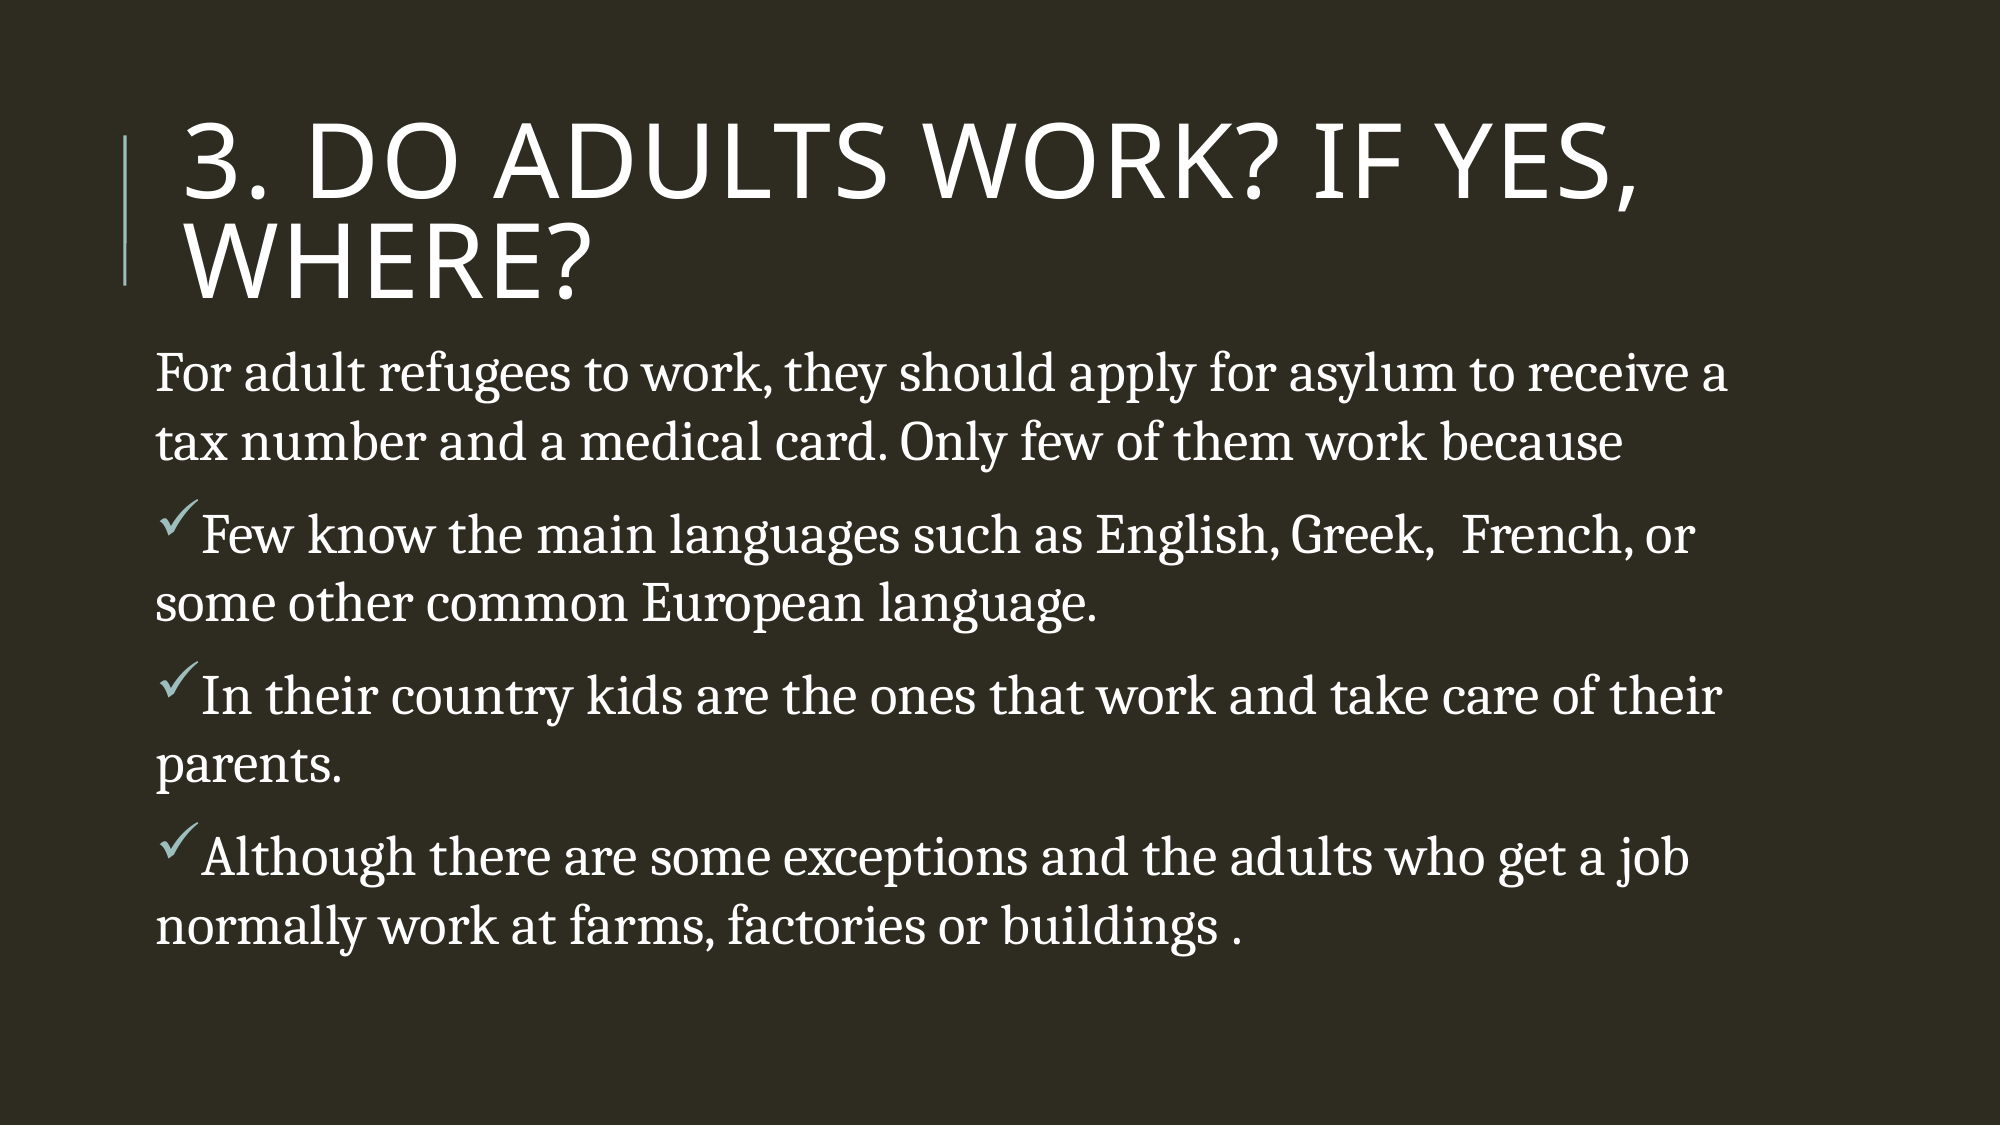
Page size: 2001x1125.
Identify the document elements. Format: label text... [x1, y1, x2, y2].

list For adult refugees to work, they should apply for asylum to receive a tax number and a medical card. Only few of them work because Few know the main languages such as English, Greek, French, or some other common European language. In their country kids are the ones that work and take care of their parents. Although there are some exceptions and the adults who get a job normally work at farms, factories or buildings . [147, 327, 1743, 988]
title 3. Do adults work? If yes, where? [168, 96, 1763, 342]
